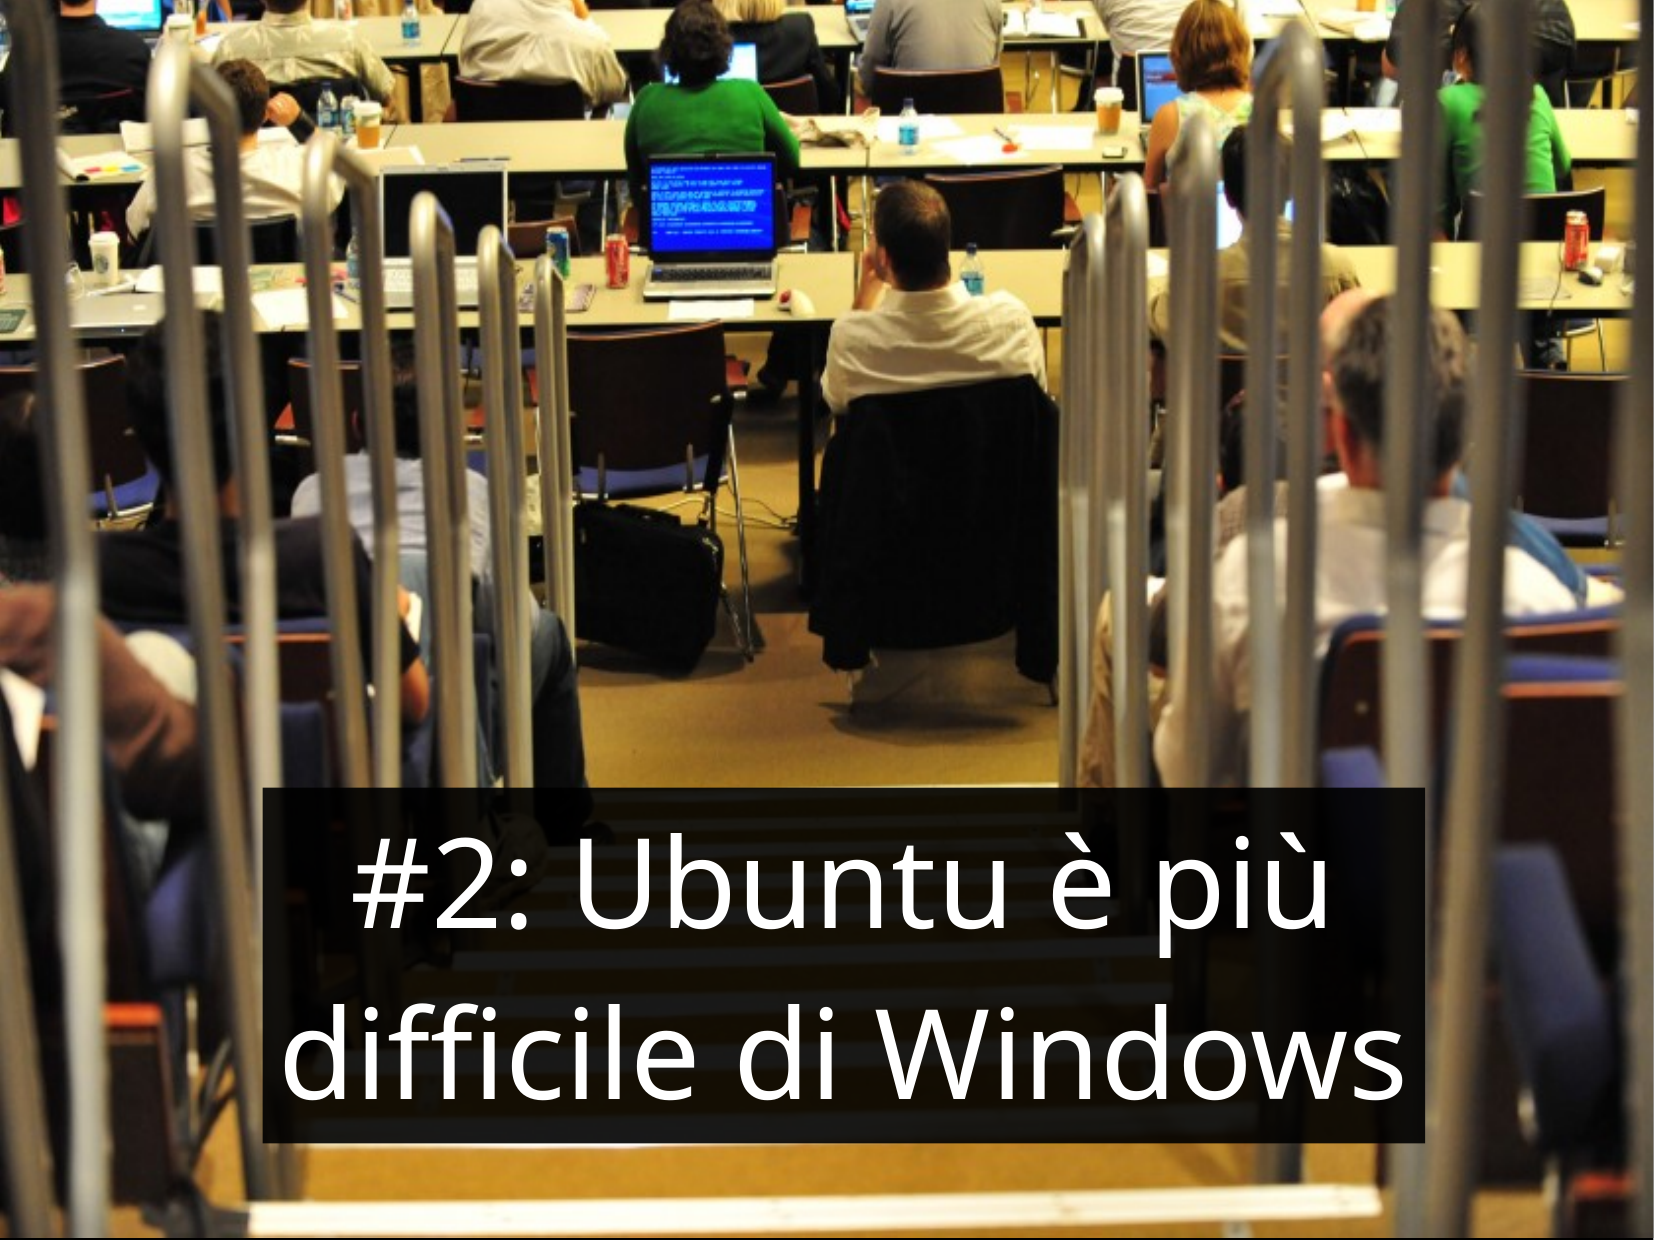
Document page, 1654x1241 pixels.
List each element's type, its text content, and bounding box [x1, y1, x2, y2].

text_box #2: Ubuntu è più difficile di Windows [262, 787, 1426, 794]
picture [0, 0, 1654, 1238]
